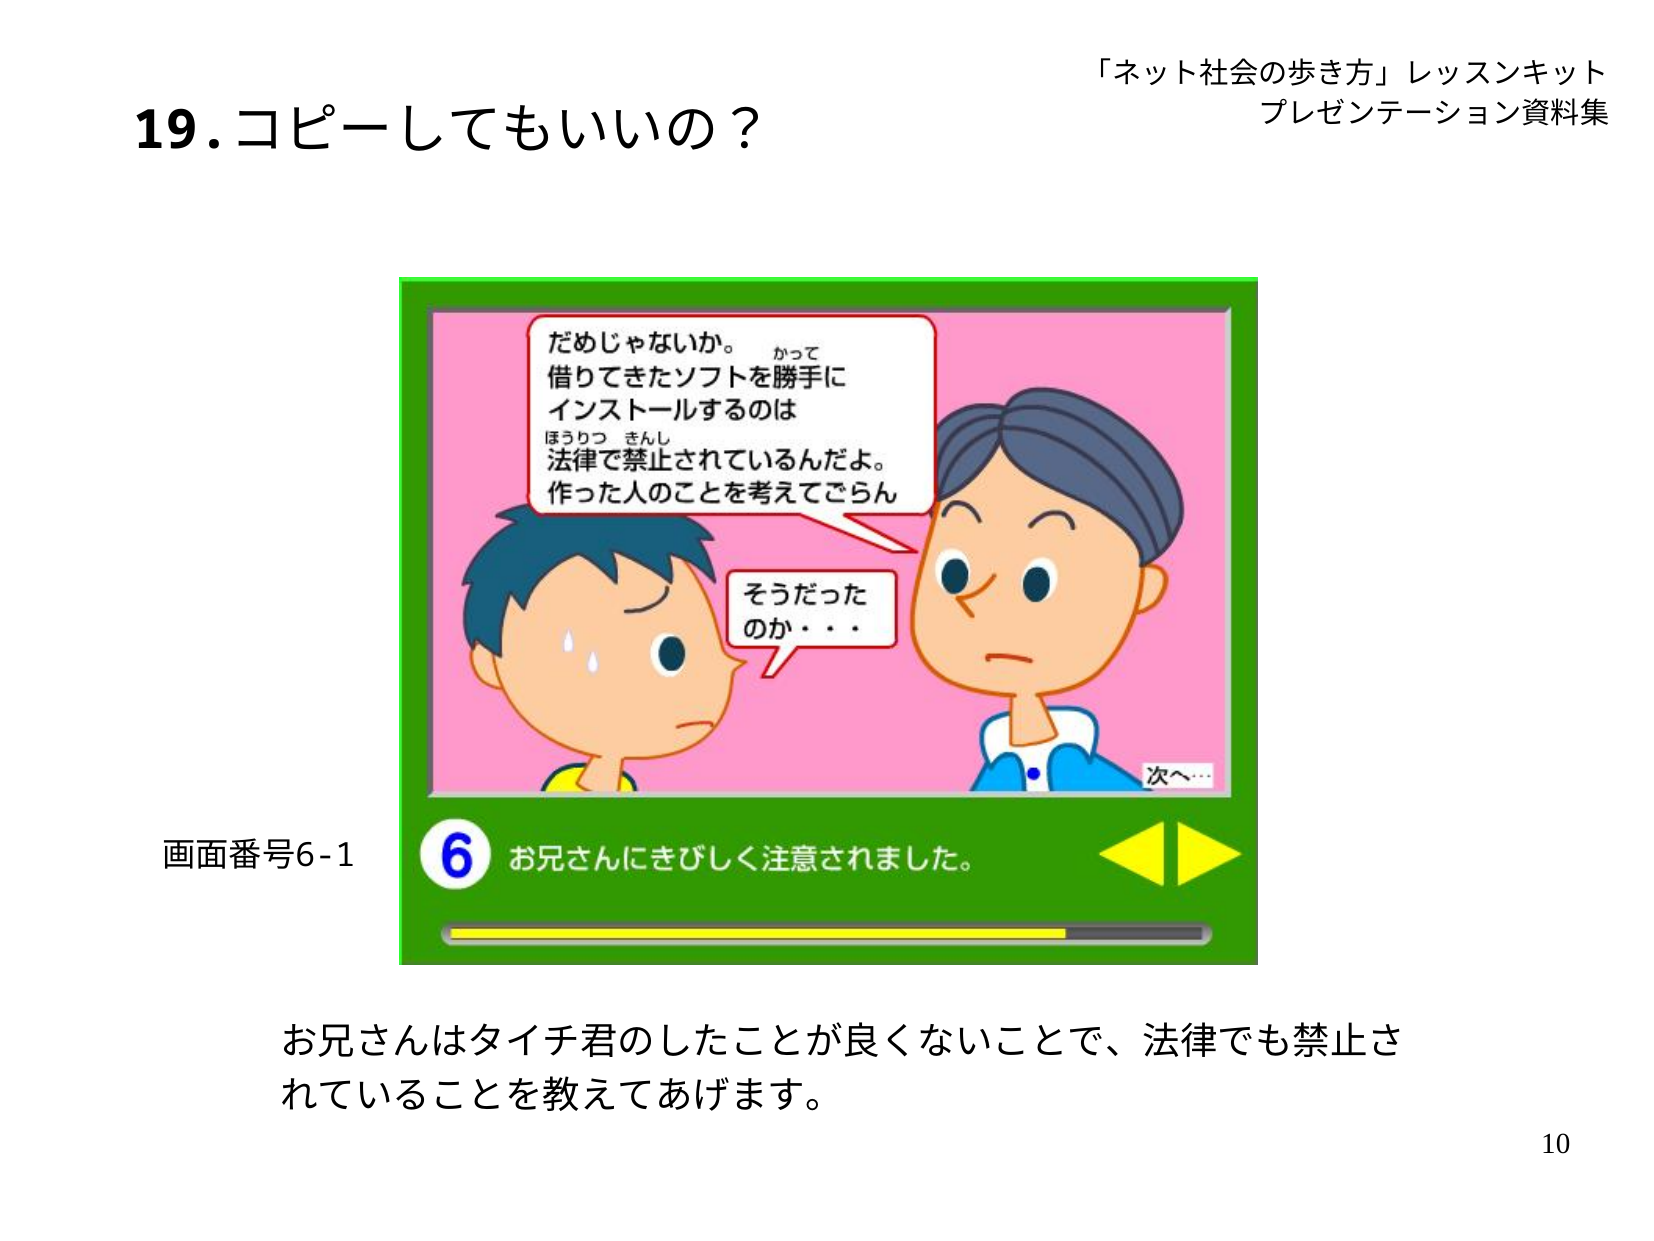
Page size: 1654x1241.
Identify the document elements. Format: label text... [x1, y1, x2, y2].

picture [399, 277, 1258, 965]
text_box お兄さんはタイチ君のしたことが良くないことで、法律でも禁止されていることを教えてあげます。 [265, 1003, 1447, 1128]
text_box 19.コピーしてもいいの？ [118, 88, 1241, 169]
text_box 画面番号6-1 [147, 826, 384, 882]
text_box 「ネット社会の歩き方」レッスンキット プレゼンテーション資料集 [1062, 44, 1625, 139]
